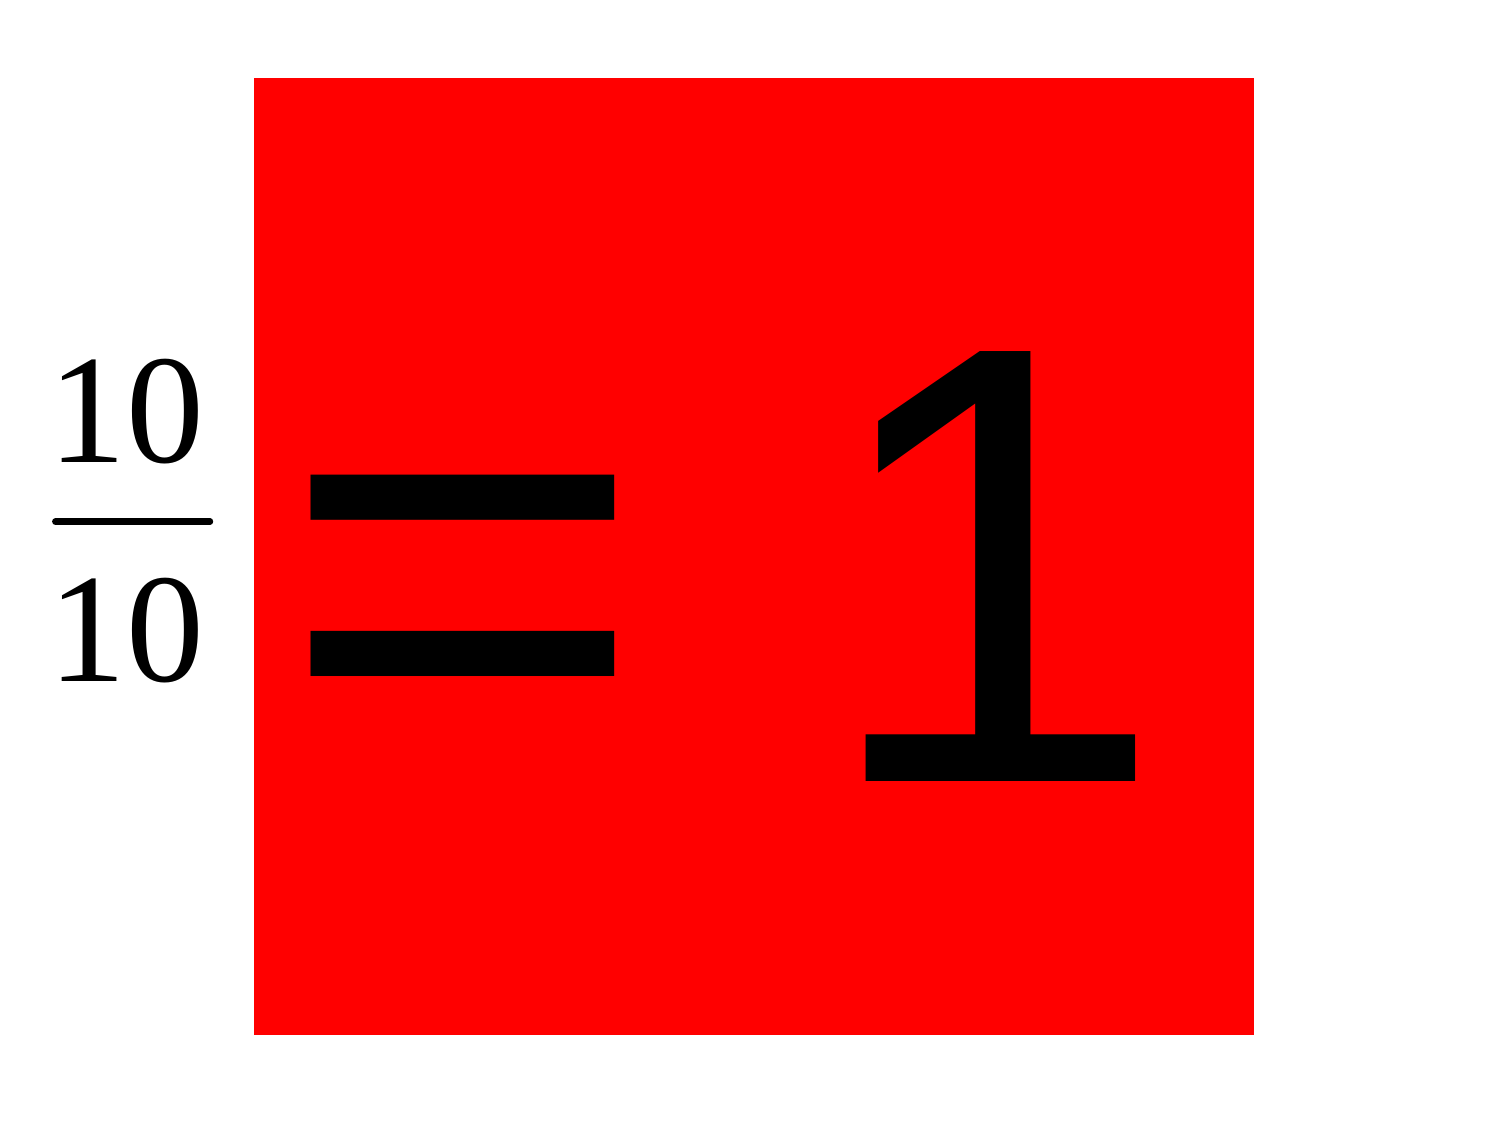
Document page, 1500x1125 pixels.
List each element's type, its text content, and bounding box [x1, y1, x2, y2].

table_header [954, 78, 1054, 148]
table_header [554, 78, 654, 148]
table_header [354, 915, 454, 1035]
table_header [354, 78, 454, 148]
table_header [854, 915, 954, 1035]
table_header [954, 915, 1054, 1035]
table_header [754, 915, 854, 1035]
table_header [1054, 915, 1154, 1035]
table_header [654, 78, 754, 148]
table_header [654, 915, 754, 1035]
table_header [1154, 78, 1254, 1035]
table_header [254, 78, 354, 1035]
table_header [754, 78, 854, 148]
table_header [454, 78, 554, 148]
table_header [1054, 78, 1154, 148]
table_header [554, 915, 654, 1035]
text_box = 1 [265, 148, 1182, 915]
chart [29, 314, 237, 716]
table_header [454, 915, 554, 1035]
table_header [854, 78, 954, 148]
